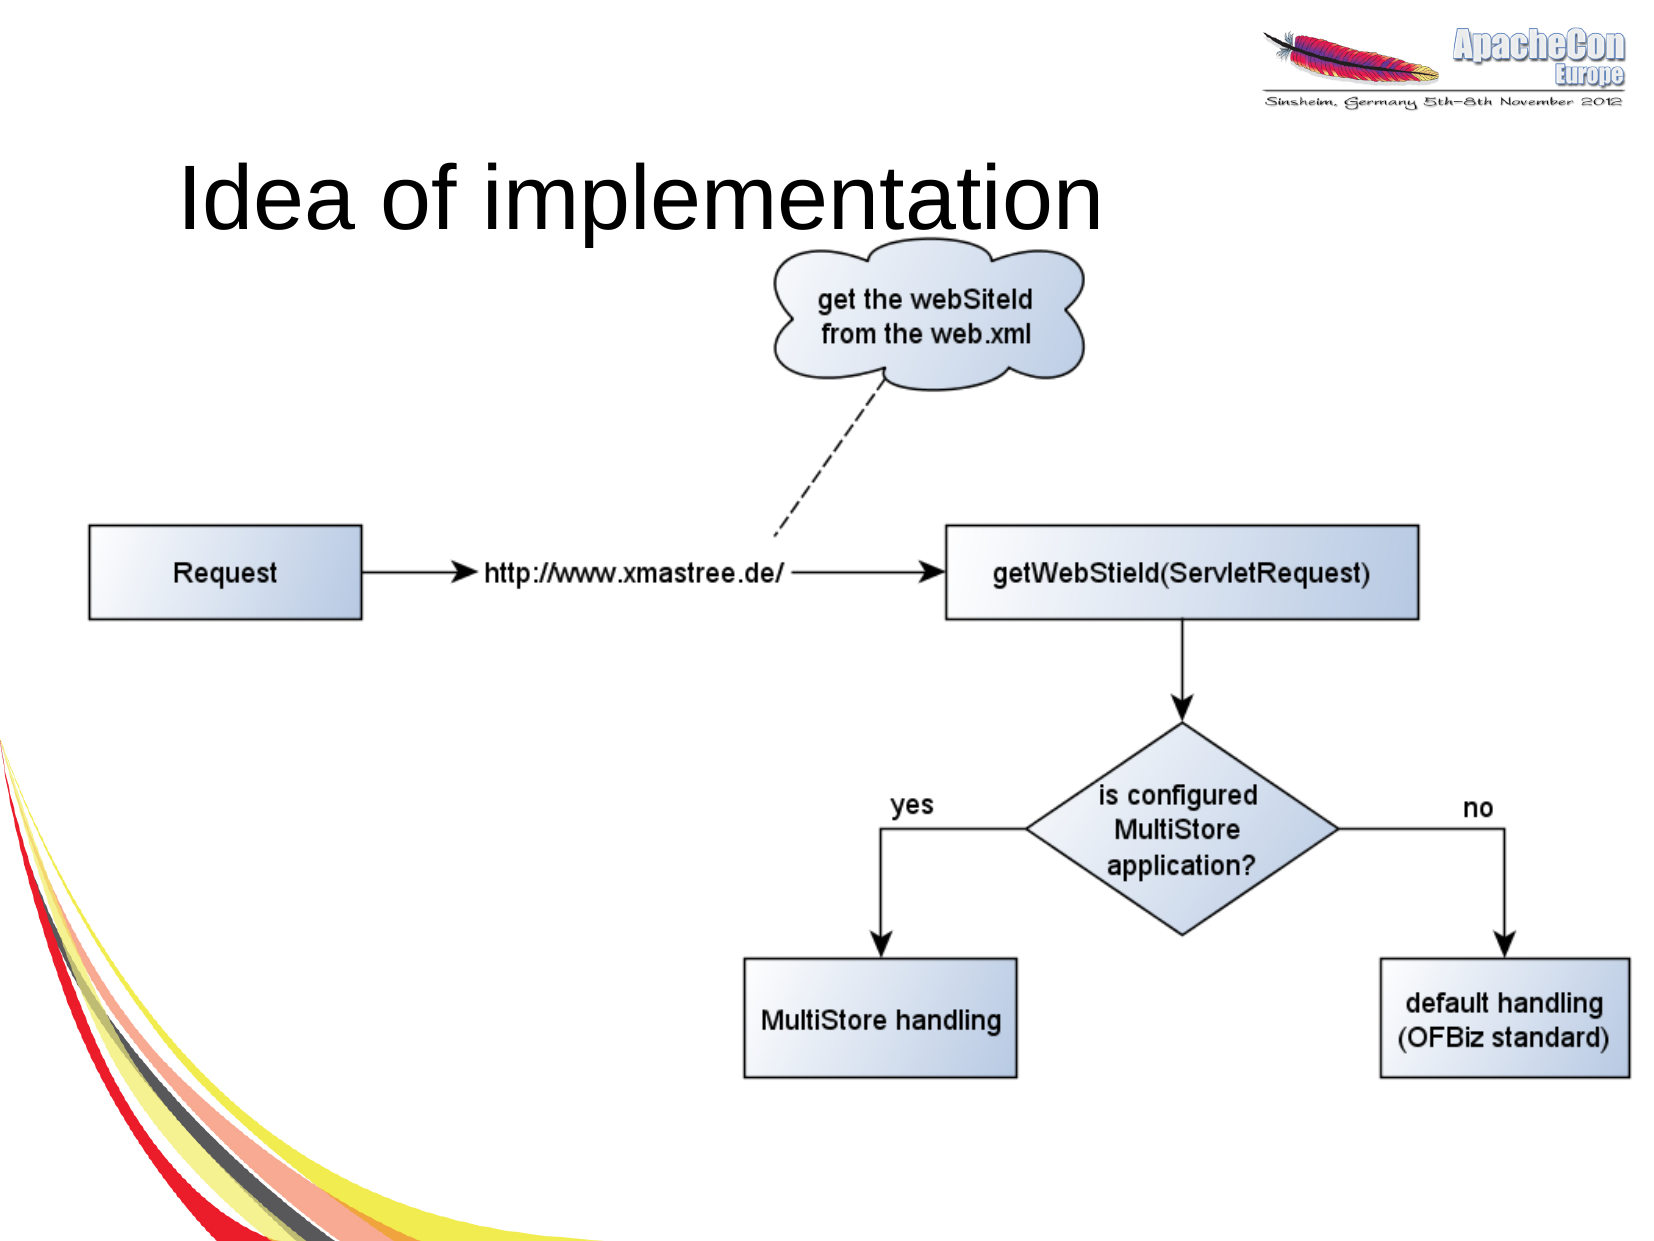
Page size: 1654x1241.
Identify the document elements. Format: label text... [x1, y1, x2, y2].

picture [0, 0, 1654, 1241]
title Idea of implementation [177, 141, 1536, 206]
